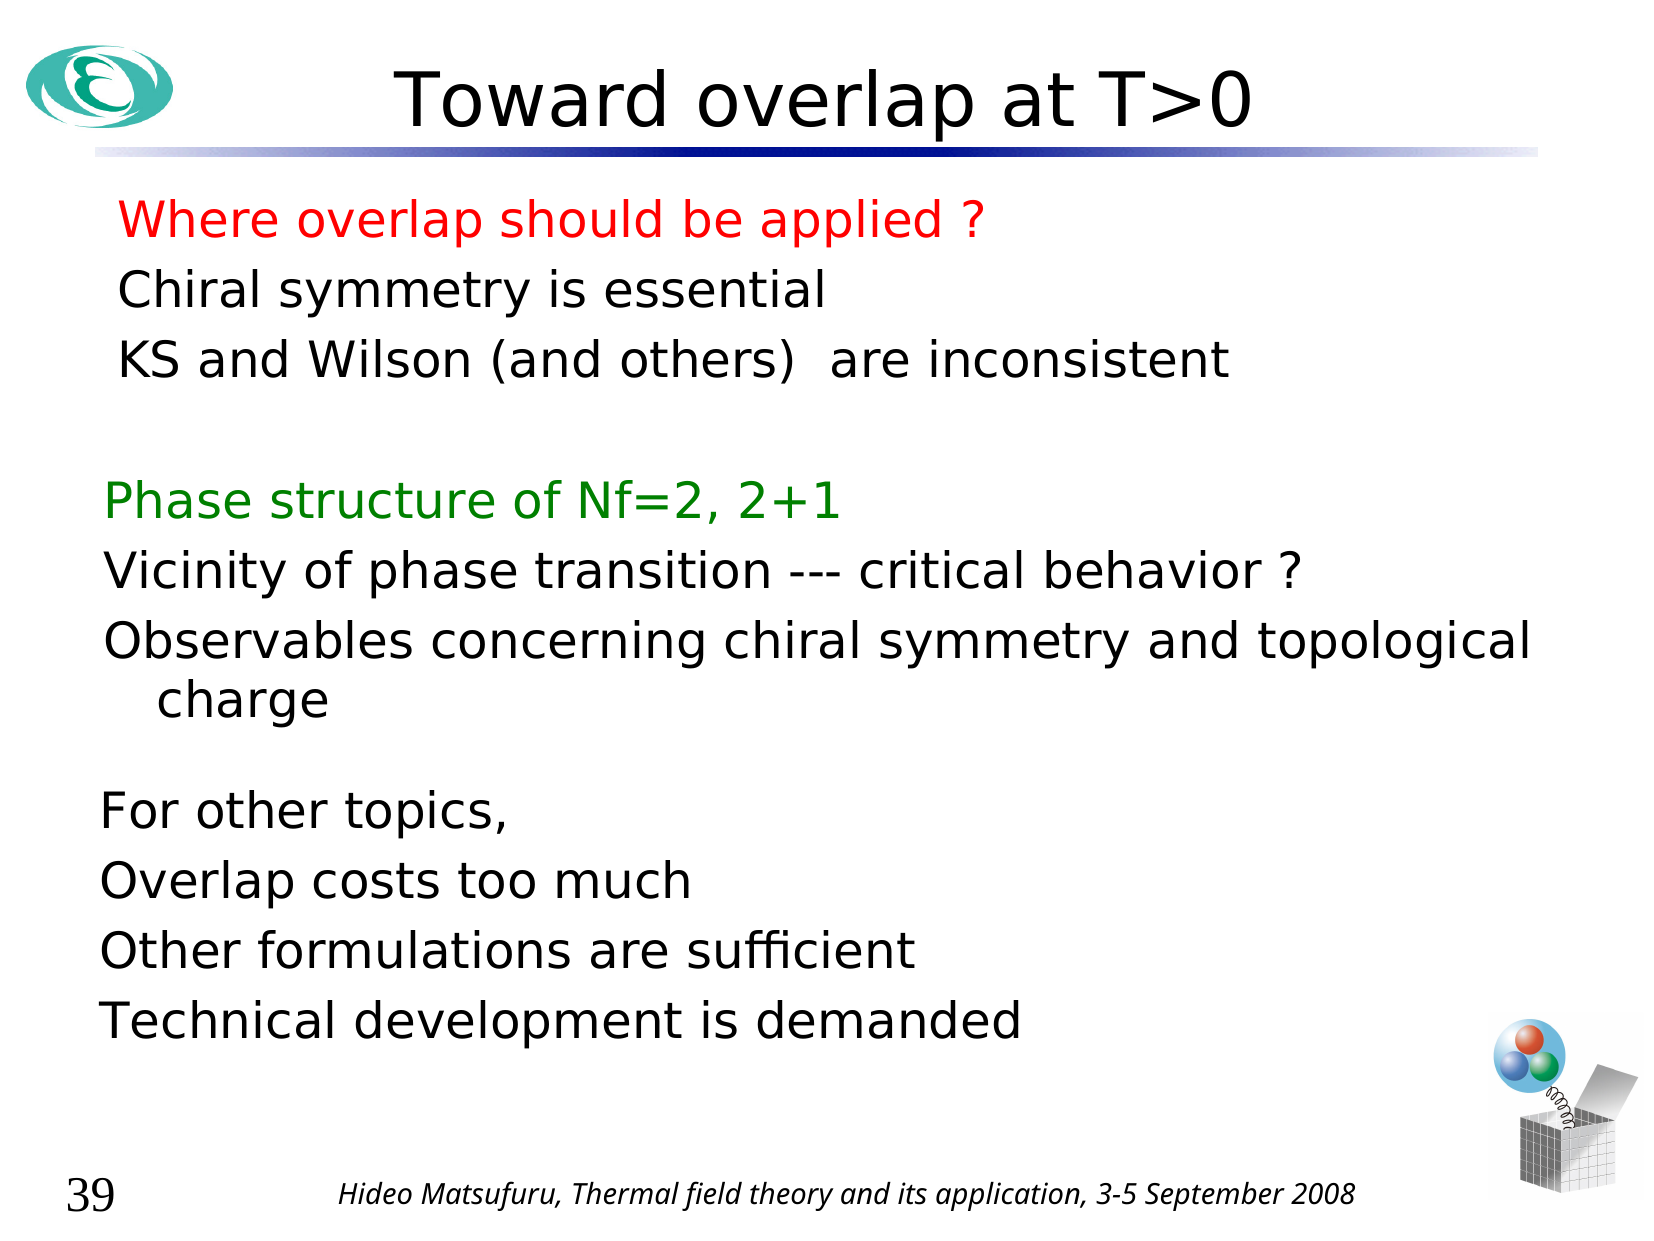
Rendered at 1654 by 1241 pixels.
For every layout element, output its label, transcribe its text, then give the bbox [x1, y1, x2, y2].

picture [20, 37, 179, 136]
title Toward overlap at T>0 [201, 47, 1450, 154]
list For other topics, Overlap costs too much Other formulations are sufficient Technical development is demanded [81, 781, 1534, 1051]
picture [95, 147, 1538, 157]
list Where overlap should be applied ? Chiral symmetry is essential KS and Wilson (and others) are inconsistent [99, 190, 1552, 389]
list Phase structure of Nf=2, 2+1 Vicinity of phase transition --- critical behavior ? Observables concerning chiral symmetry and topological charge [86, 472, 1538, 729]
picture [1488, 1012, 1644, 1200]
